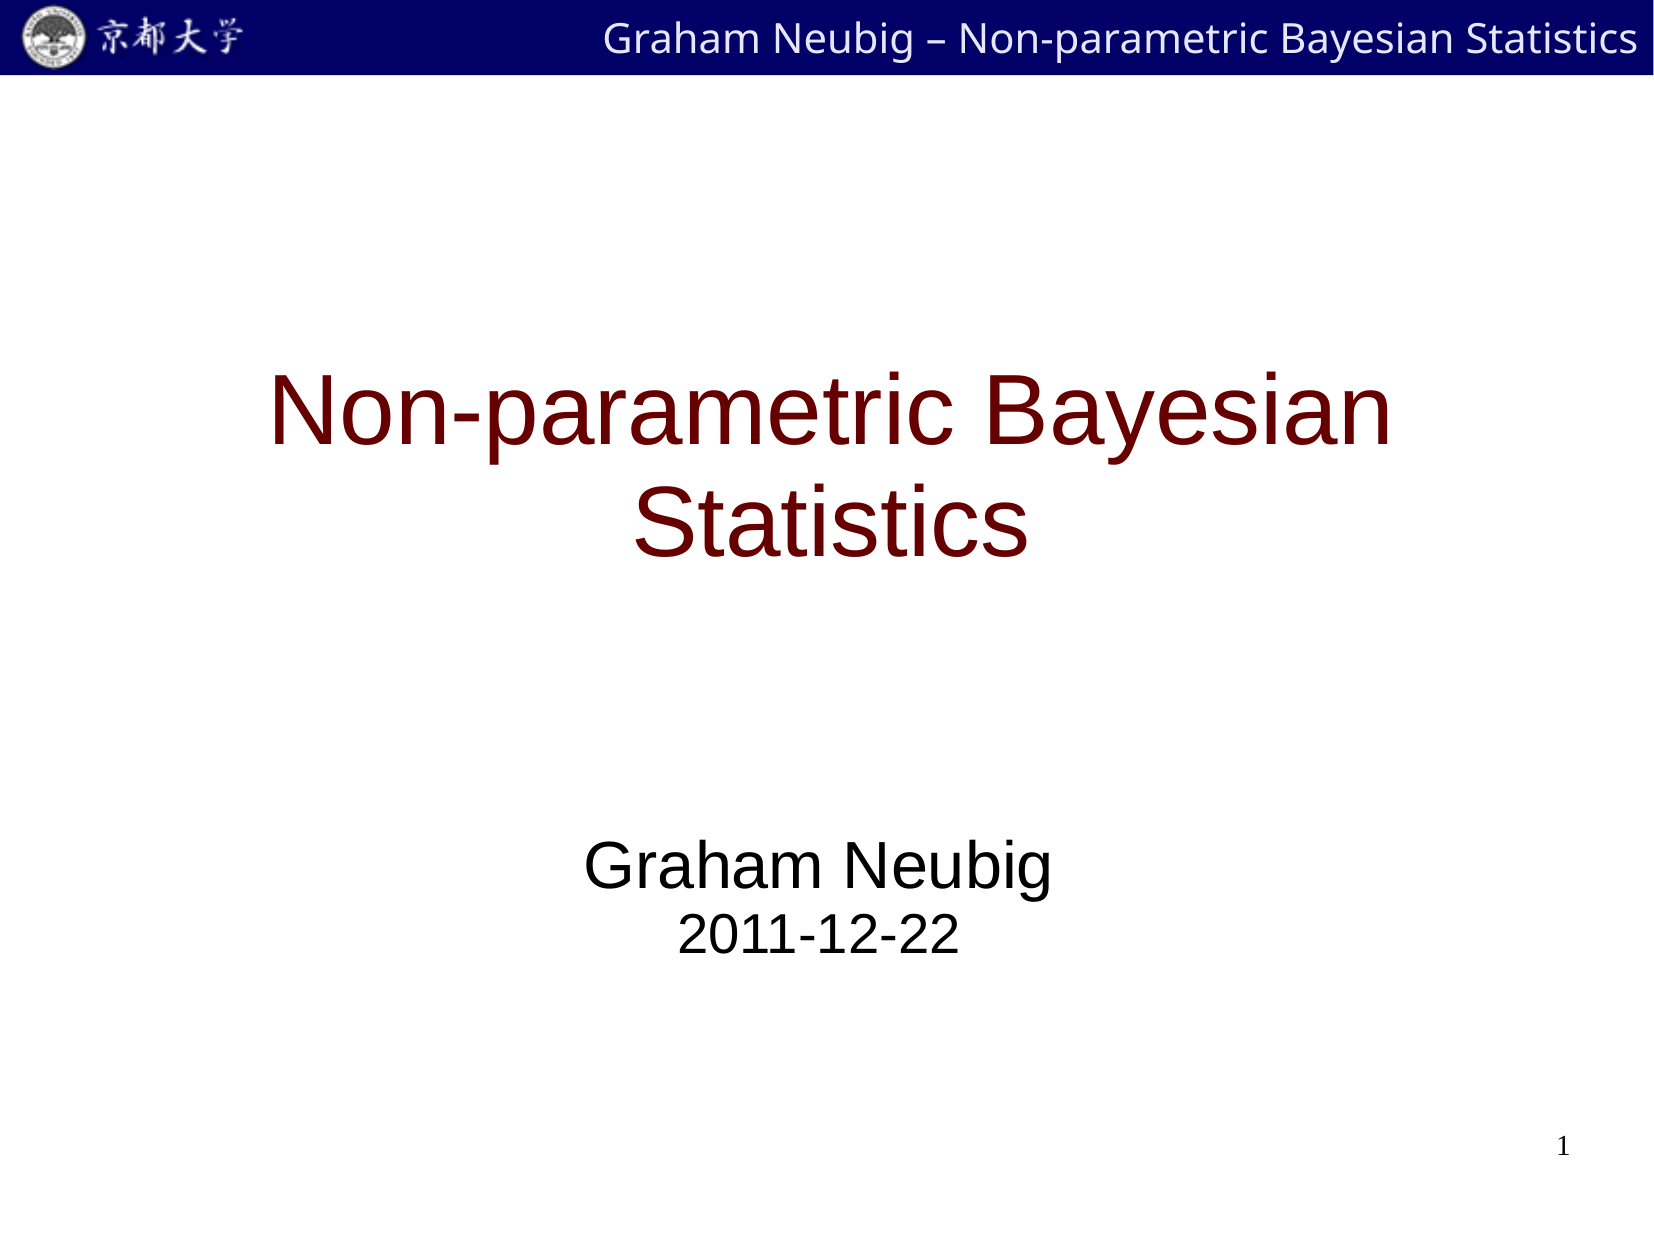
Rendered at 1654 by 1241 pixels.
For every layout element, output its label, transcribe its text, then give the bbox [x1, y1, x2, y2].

subtitle Graham Neubig 2011-12-22 [75, 787, 1564, 1007]
title Non-parametric Bayesian Statistics [86, 353, 1576, 578]
picture [0, 0, 247, 70]
